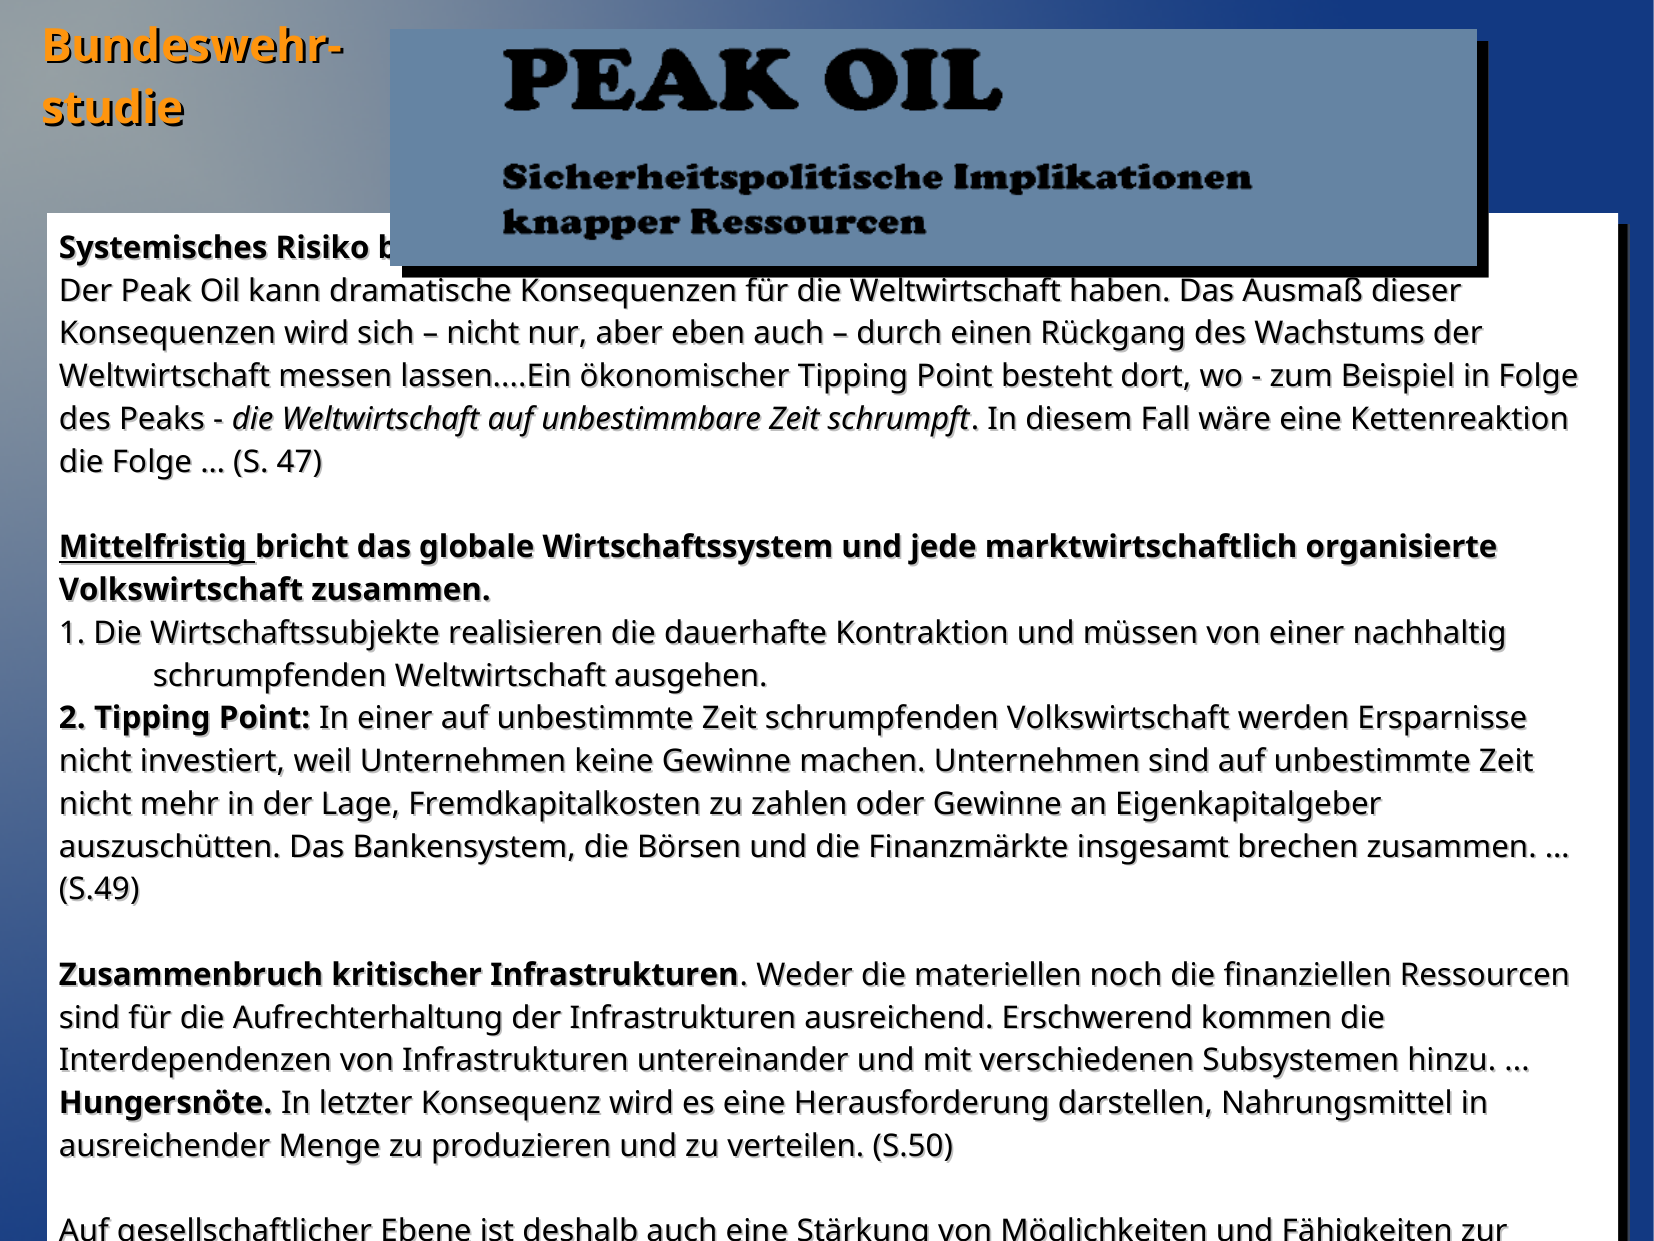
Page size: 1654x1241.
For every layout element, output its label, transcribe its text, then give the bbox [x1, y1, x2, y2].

subtitle Systemisches Risiko bei Überschreitung des „Tipping Point“ Der Peak Oil kann dramatische Konsequenzen für die Weltwirtschaft haben. Das Ausmaß dieser Konsequenzen wird sich – nicht nur, aber eben auch – durch einen Rückgang des Wachstums der Weltwirtschaft messen lassen....Ein ökonomischer Tipping Point besteht dort, wo - zum Beispiel in Folge des Peaks - die Weltwirtschaft auf unbestimmbare Zeit schrumpft. In diesem Fall wäre eine Kettenreaktion die Folge … (S. 47) Mittelfristig bricht das globale Wirtschaftssystem und jede marktwirtschaftlich organisierte Volkswirtschaft zusammen. 1. Die Wirtschaftssubjekte realisieren die dauerhafte Kontraktion und müssen von einer nachhaltig schrumpfenden Weltwirtschaft ausgehen. 2. Tipping Point: In einer auf unbestimmte Zeit schrumpfenden Volkswirtschaft werden Ersparnisse nicht investiert, weil Unternehmen keine Gewinne machen. Unternehmen sind auf unbestimmte Zeit nicht mehr in der Lage, Fremdkapitalkosten zu zahlen oder Gewinne an Eigenkapitalgeber auszuschütten. Das Bankensystem, die Börsen und die Finanzmärkte insgesamt brechen zusammen. … (S.49) Zusammenbruch kritischer Infrastrukturen. Weder die materiellen noch die finanziellen Ressourcen sind für die Aufrechterhaltung der Infrastrukturen ausreichend. Erschwerend kommen die Interdependenzen von Infrastrukturen untereinander und mit verschiedenen Subsystemen hinzu. ... Hungersnöte. In letzter Konsequenz wird es eine Herausforderung darstellen, Nahrungsmittel in ausreichender Menge zu produzieren und zu verteilen. (S.50) Auf gesellschaftlicher Ebene ist deshalb auch eine Stärkung von Möglichkeiten und Fähigkeiten zur Selbstorganisation von Bürgern auf lokalem Level denkbar (S.77) [47, 302, 1619, 1217]
title Bundeswehr- studie [41, 10, 1530, 140]
picture [0, 0, 1654, 1241]
